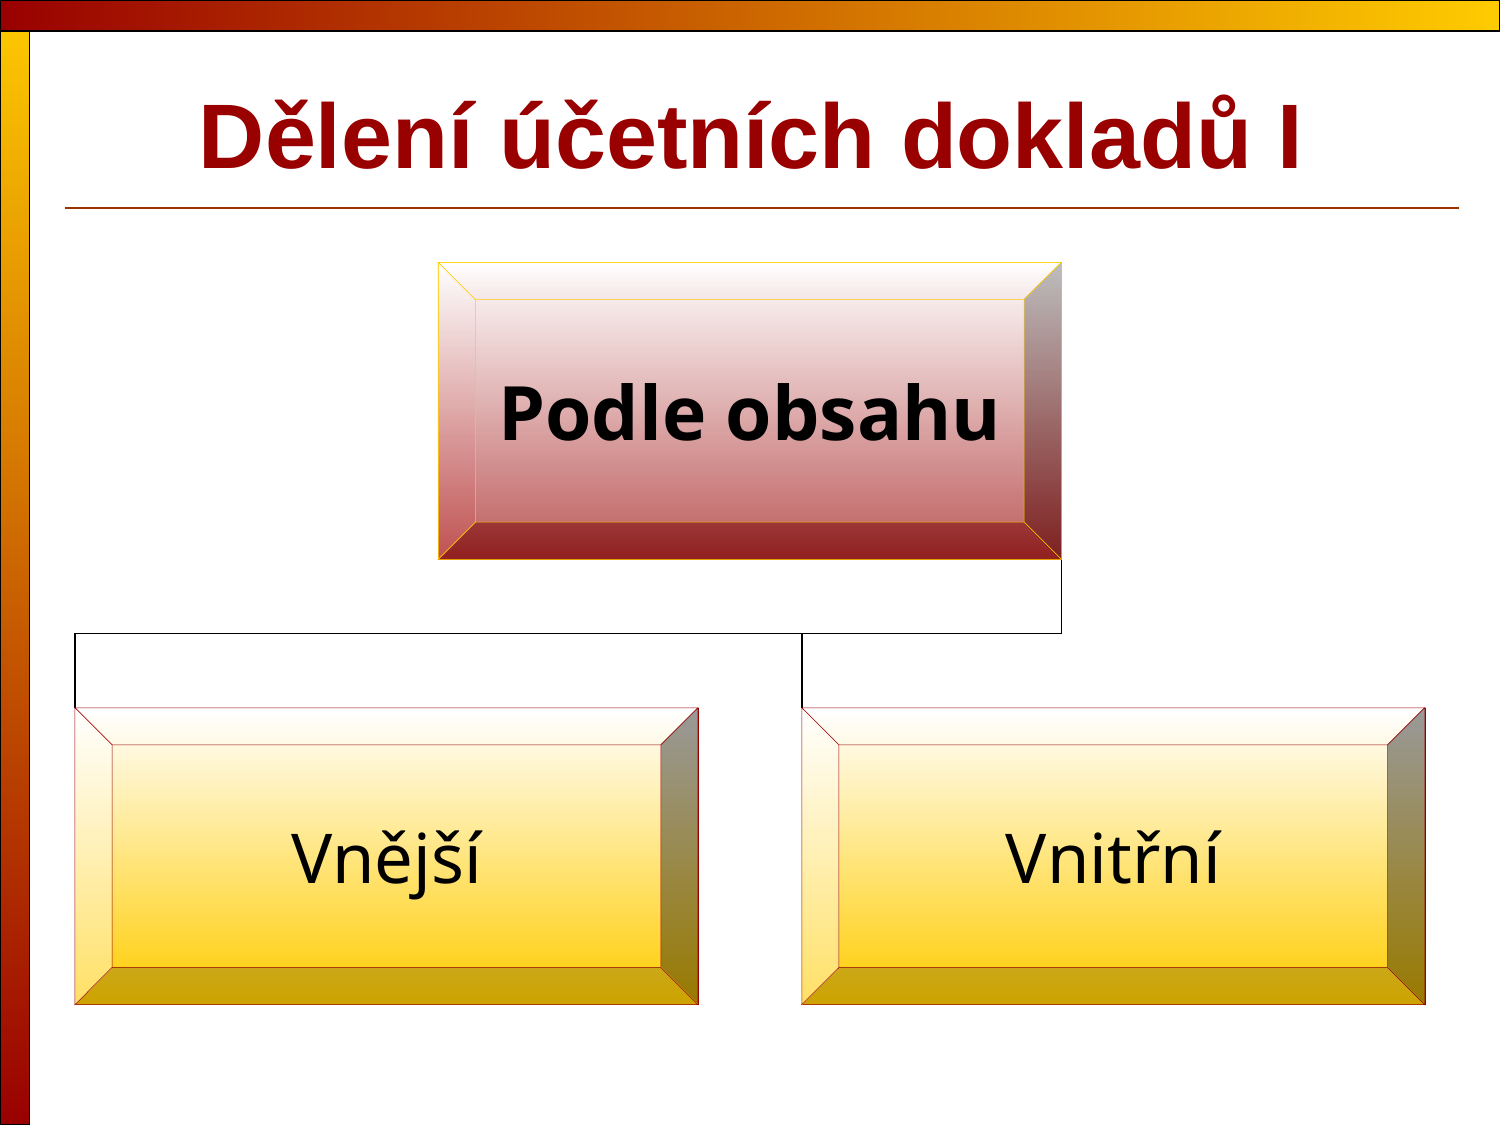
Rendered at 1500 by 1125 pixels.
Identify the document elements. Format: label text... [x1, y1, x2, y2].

text_box Vnitřní [839, 745, 1387, 967]
text_box Podle obsahu [476, 300, 1024, 522]
title Dělení účetních dokladů I [76, 42, 1427, 195]
text_box Vnější [113, 745, 660, 967]
text_box [0, 0, 1500, 1125]
